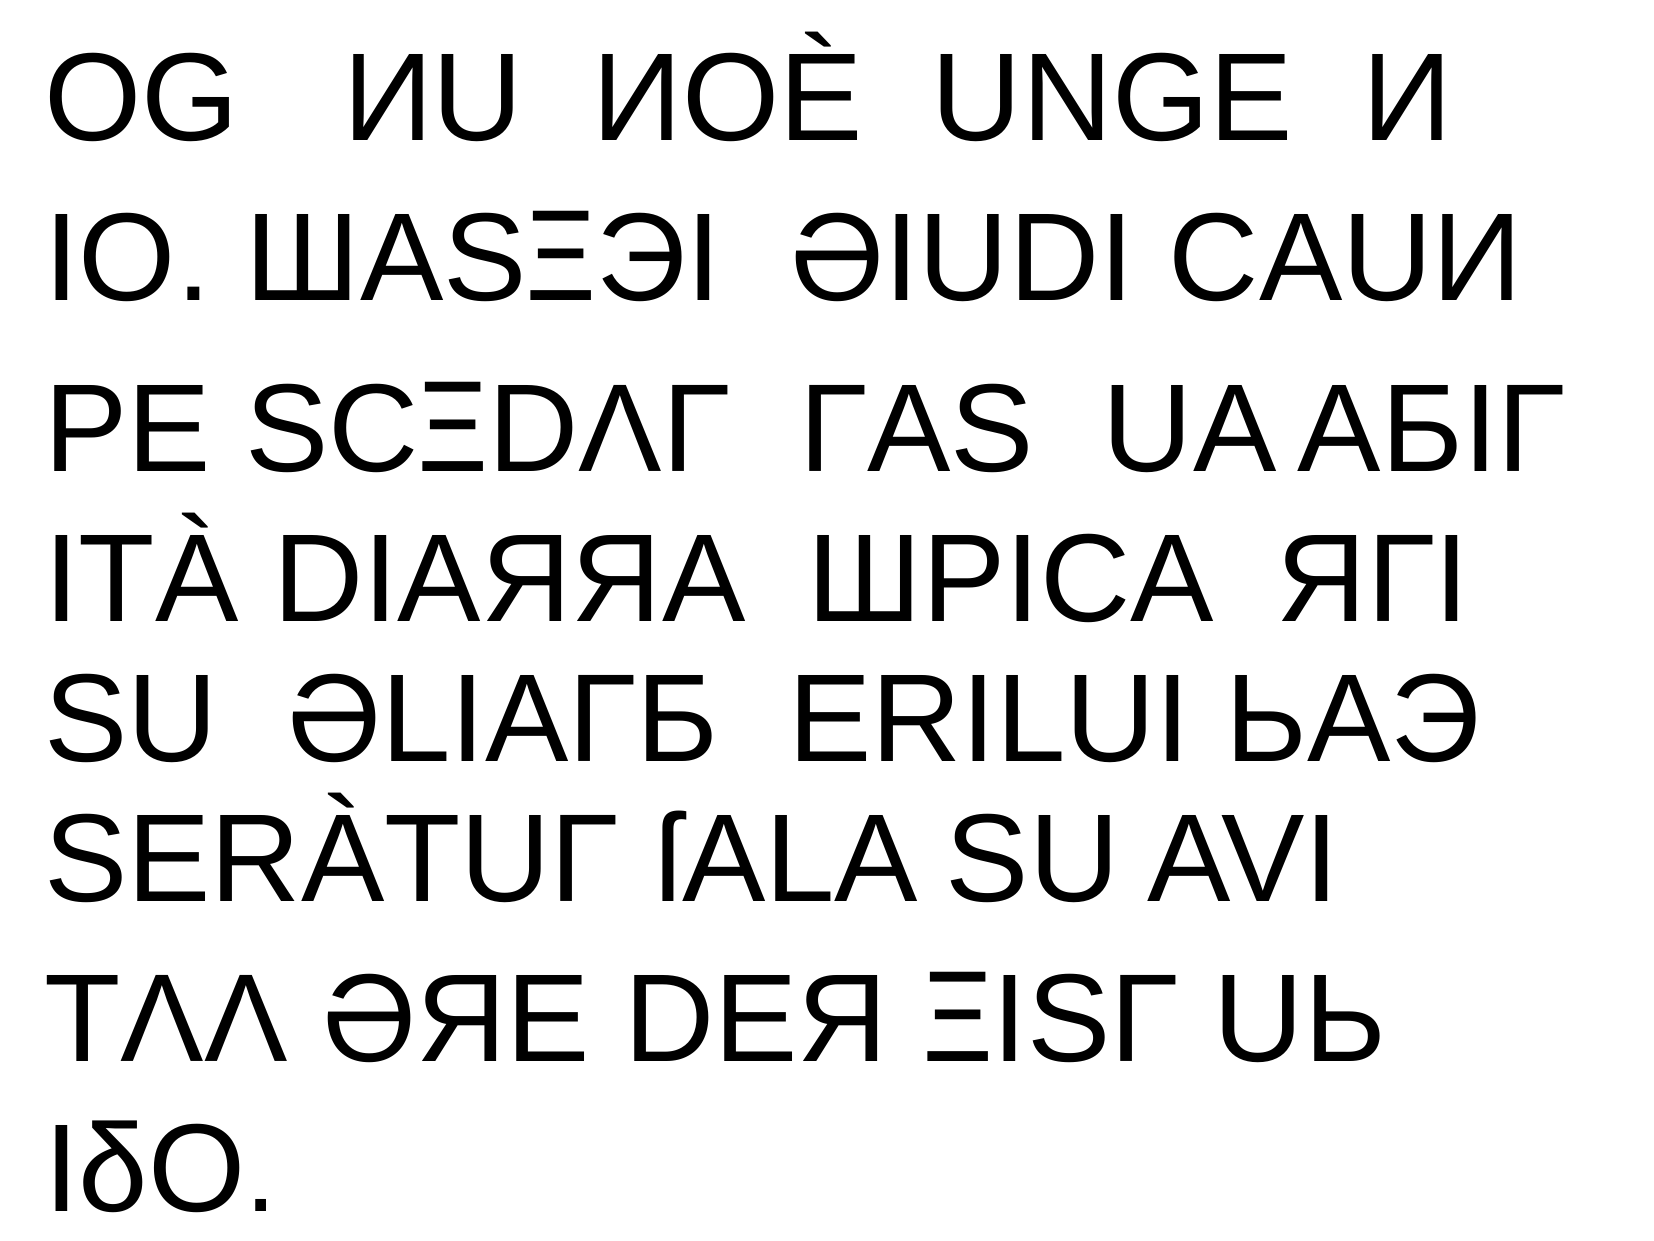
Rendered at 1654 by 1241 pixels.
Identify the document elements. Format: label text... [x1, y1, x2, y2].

text_box OG ИU ИOÈ UNGE И IO. ШASΞЭI ӘIUDI CAUИ PE SCΞDΛГ ГAS UA AБIГ ITÀ DIAЯЯA ШPICA ЯГI SU ӘLIAГБ ERILUI ЬAЭ SERÀTUΓ ſALA SU AVI TΛΛ ӘЯE DEЯ ΞISΓ UЬ IδO. Albert Einstein [29, 19, 1625, 1226]
